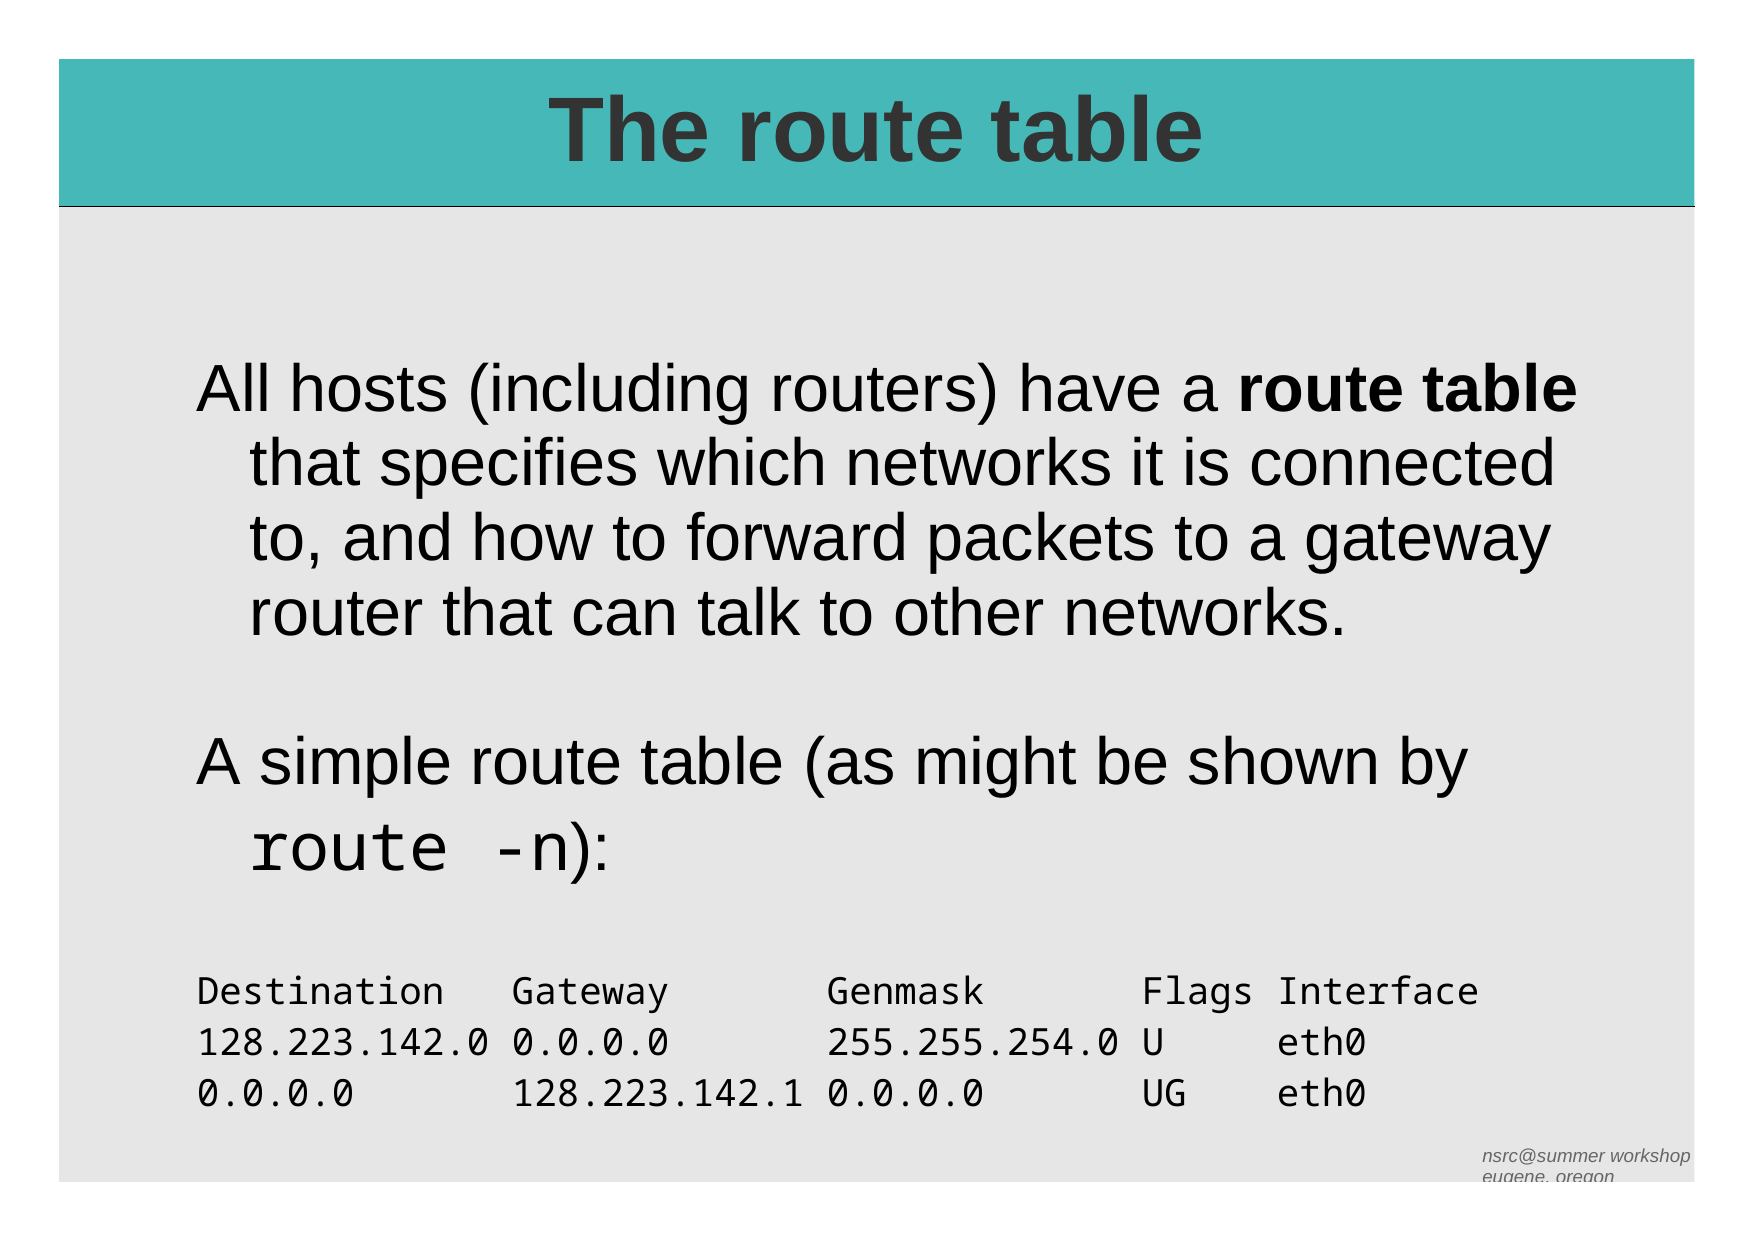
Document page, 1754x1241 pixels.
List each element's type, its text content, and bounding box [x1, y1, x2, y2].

list All hosts (including routers) have a route table that specifies which networks it is connected to, and how to forward packets to a gateway router that can talk to other networks. A simple route table (as might be shown by route -n): Destination Gateway Genmask Flags Interface 128.223.142.0 0.0.0.0 255.255.254.0 U eth0 0.0.0.0 128.223.142.1 0.0.0.0 UG eth0 [179, 350, 1603, 1123]
title The route table [59, 41, 1695, 219]
